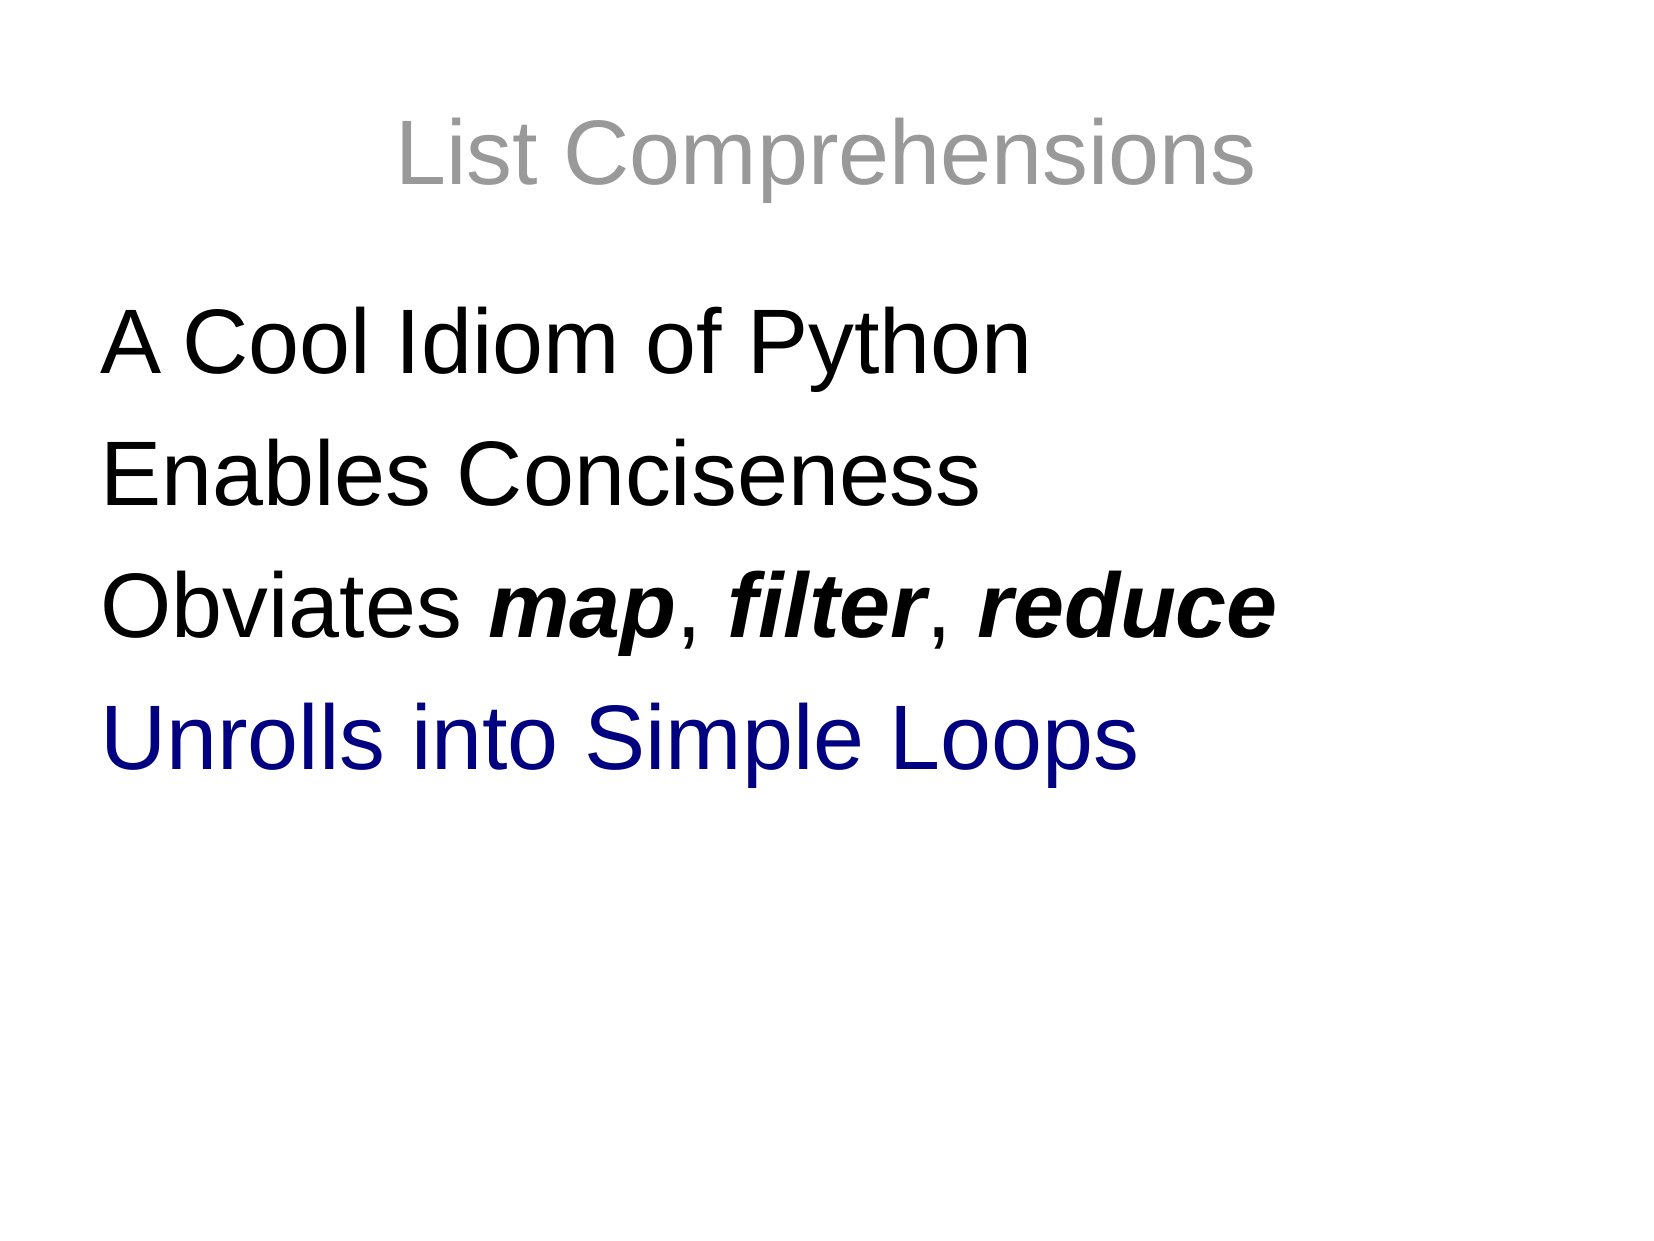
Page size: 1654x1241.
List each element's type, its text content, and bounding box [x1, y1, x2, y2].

title List Comprehensions [82, 49, 1571, 257]
list A Cool Idiom of Python Enables Conciseness Obviates map, filter, reduce Unrolls into Simple Loops [82, 290, 1571, 1094]
